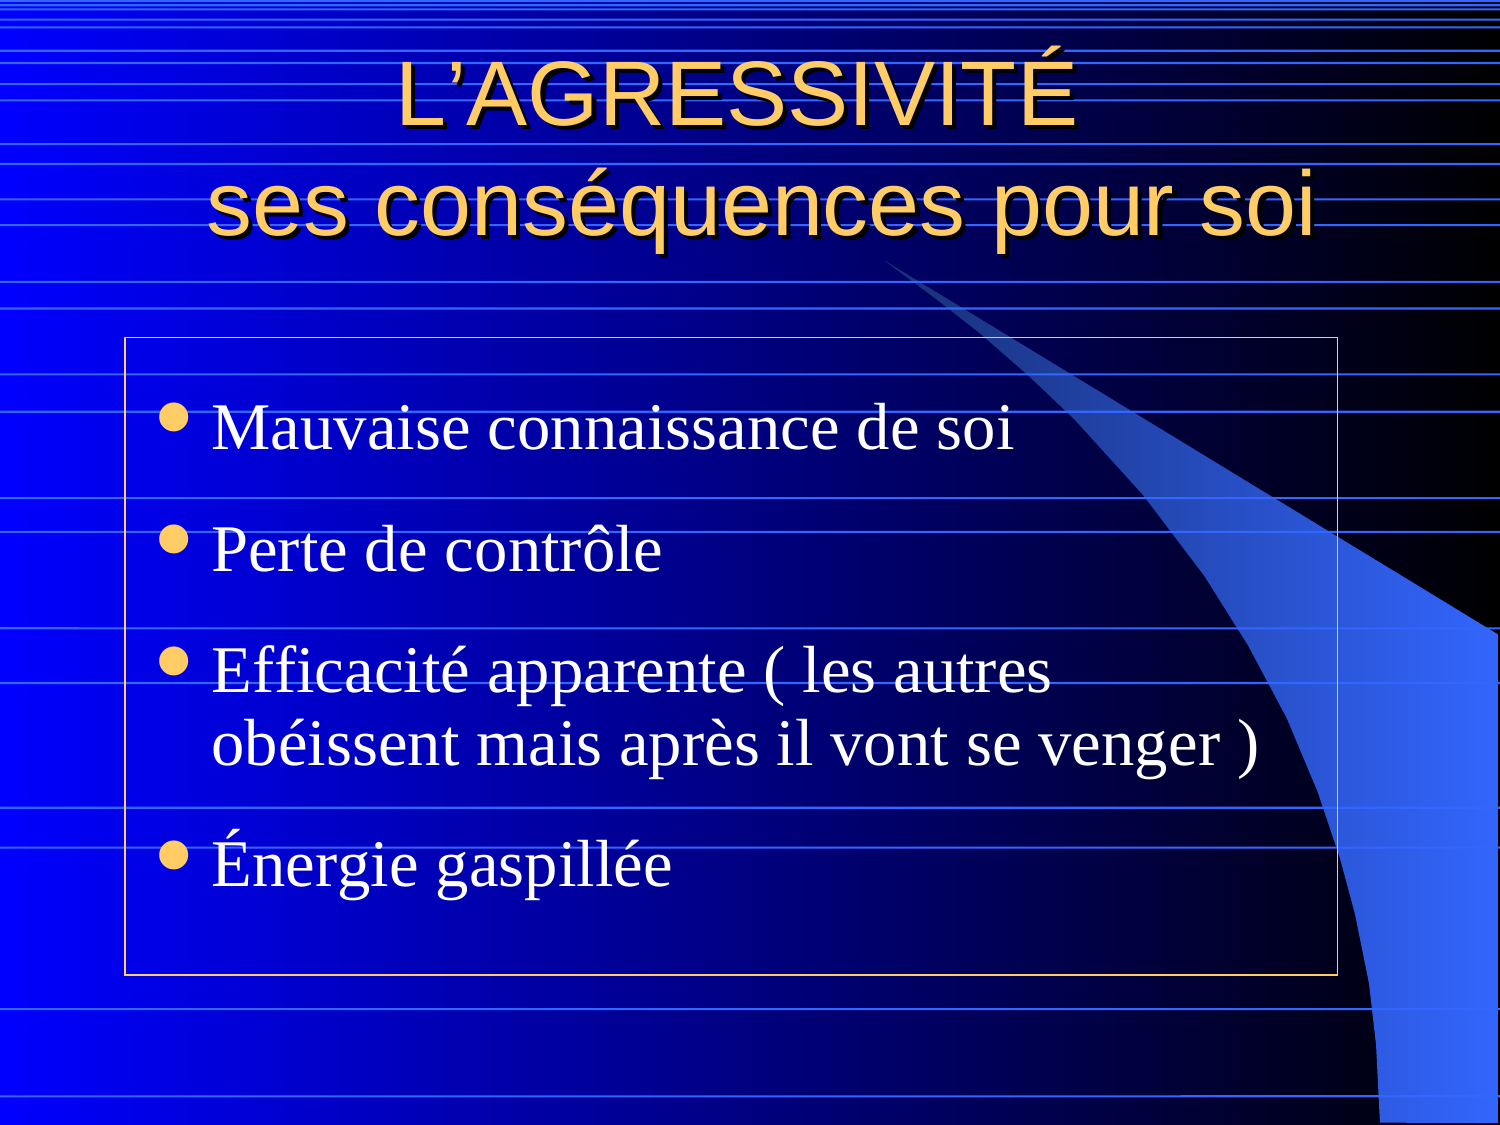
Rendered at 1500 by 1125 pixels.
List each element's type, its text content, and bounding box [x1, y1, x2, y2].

title L’AGRESSIVITÉ ses conséquences pour soi [99, 49, 1426, 238]
list Mauvaise connaissance de soi Perte de contrôle Efficacité apparente ( les autres obéissent mais après il vont se venger ) Énergie gaspillée [124, 337, 1338, 975]
